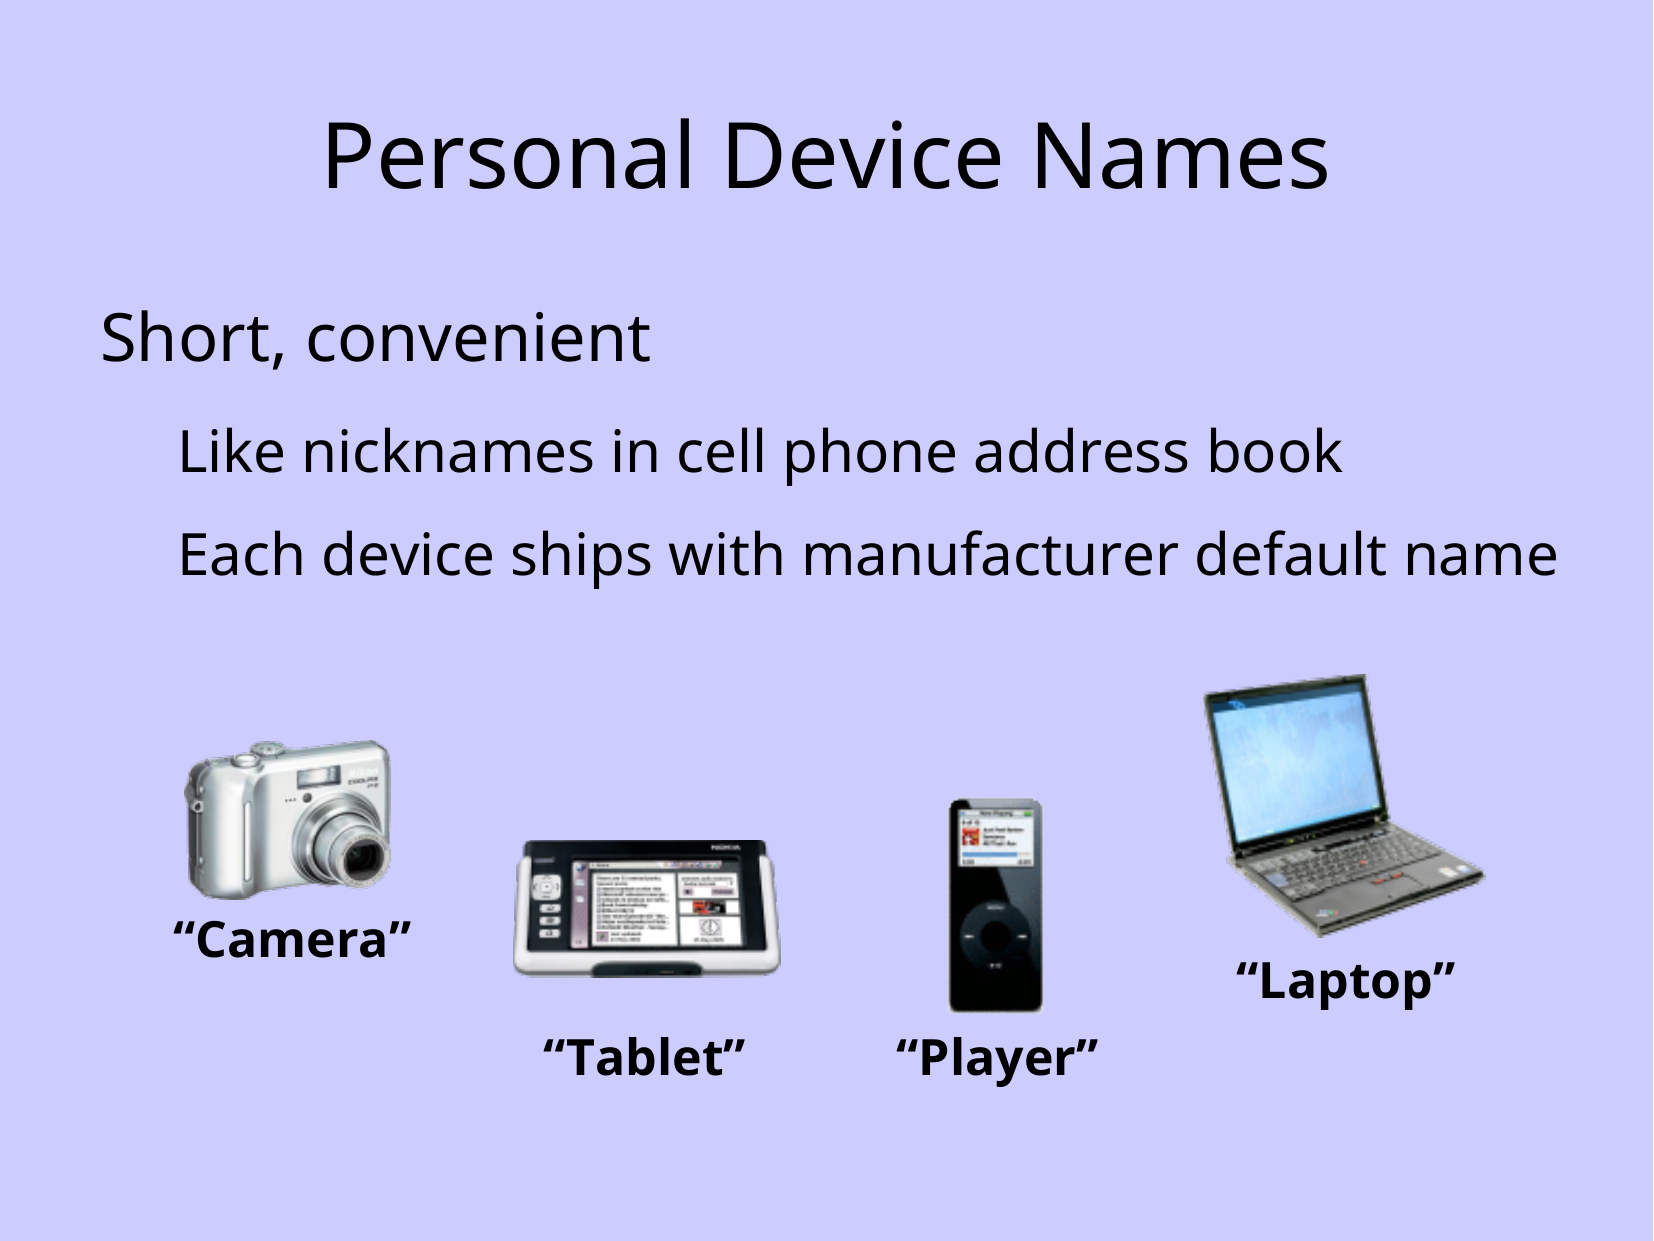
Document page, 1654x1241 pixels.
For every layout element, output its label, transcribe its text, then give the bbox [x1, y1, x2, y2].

picture [184, 740, 391, 901]
title Personal Device Names [82, 49, 1571, 257]
picture [937, 789, 1058, 1014]
text_box “Laptop” [1170, 937, 1523, 1069]
list Short, convenient Like nicknames in cell phone address book Each device ships with manufacturer default name [82, 290, 1571, 751]
picture [513, 840, 781, 978]
text_box “Player” [855, 1014, 1141, 1146]
text_box “Camera” [157, 896, 428, 1028]
text_box “Tablet” [495, 1014, 796, 1147]
picture [1203, 674, 1486, 937]
